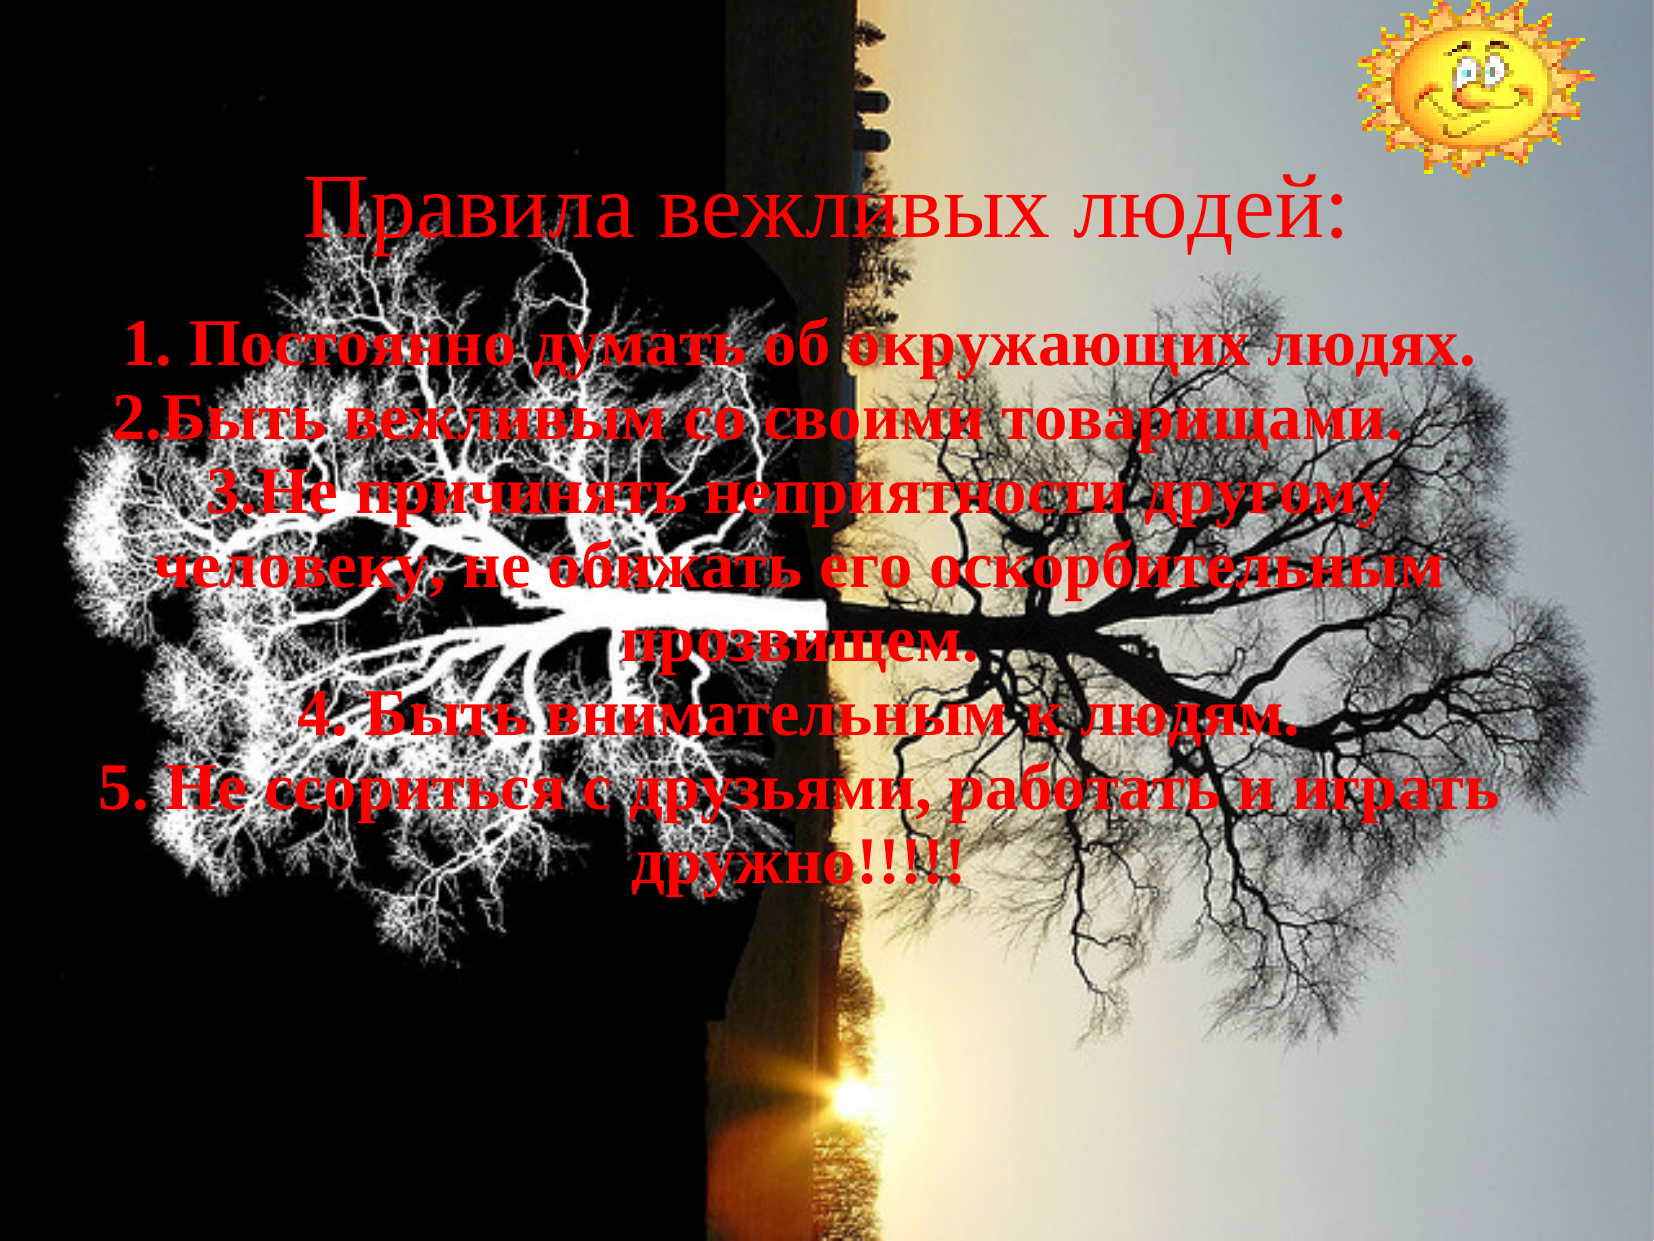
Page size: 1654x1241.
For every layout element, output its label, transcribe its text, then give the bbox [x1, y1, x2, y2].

title Правила вежливых людей: [121, 110, 1534, 303]
subtitle 1. Постоянно думать об окружающих людях. 2.Быть вежливым со своими товарищами. 3.Не причинять неприятности другому человеку, не обижать его оскорбительным прозвищем. 4. Быть внимательным к людям. 5. Не ссориться с друзьями, работать и играть дружно!!!!! [93, 200, 1506, 1004]
picture [0, 0, 1654, 1241]
